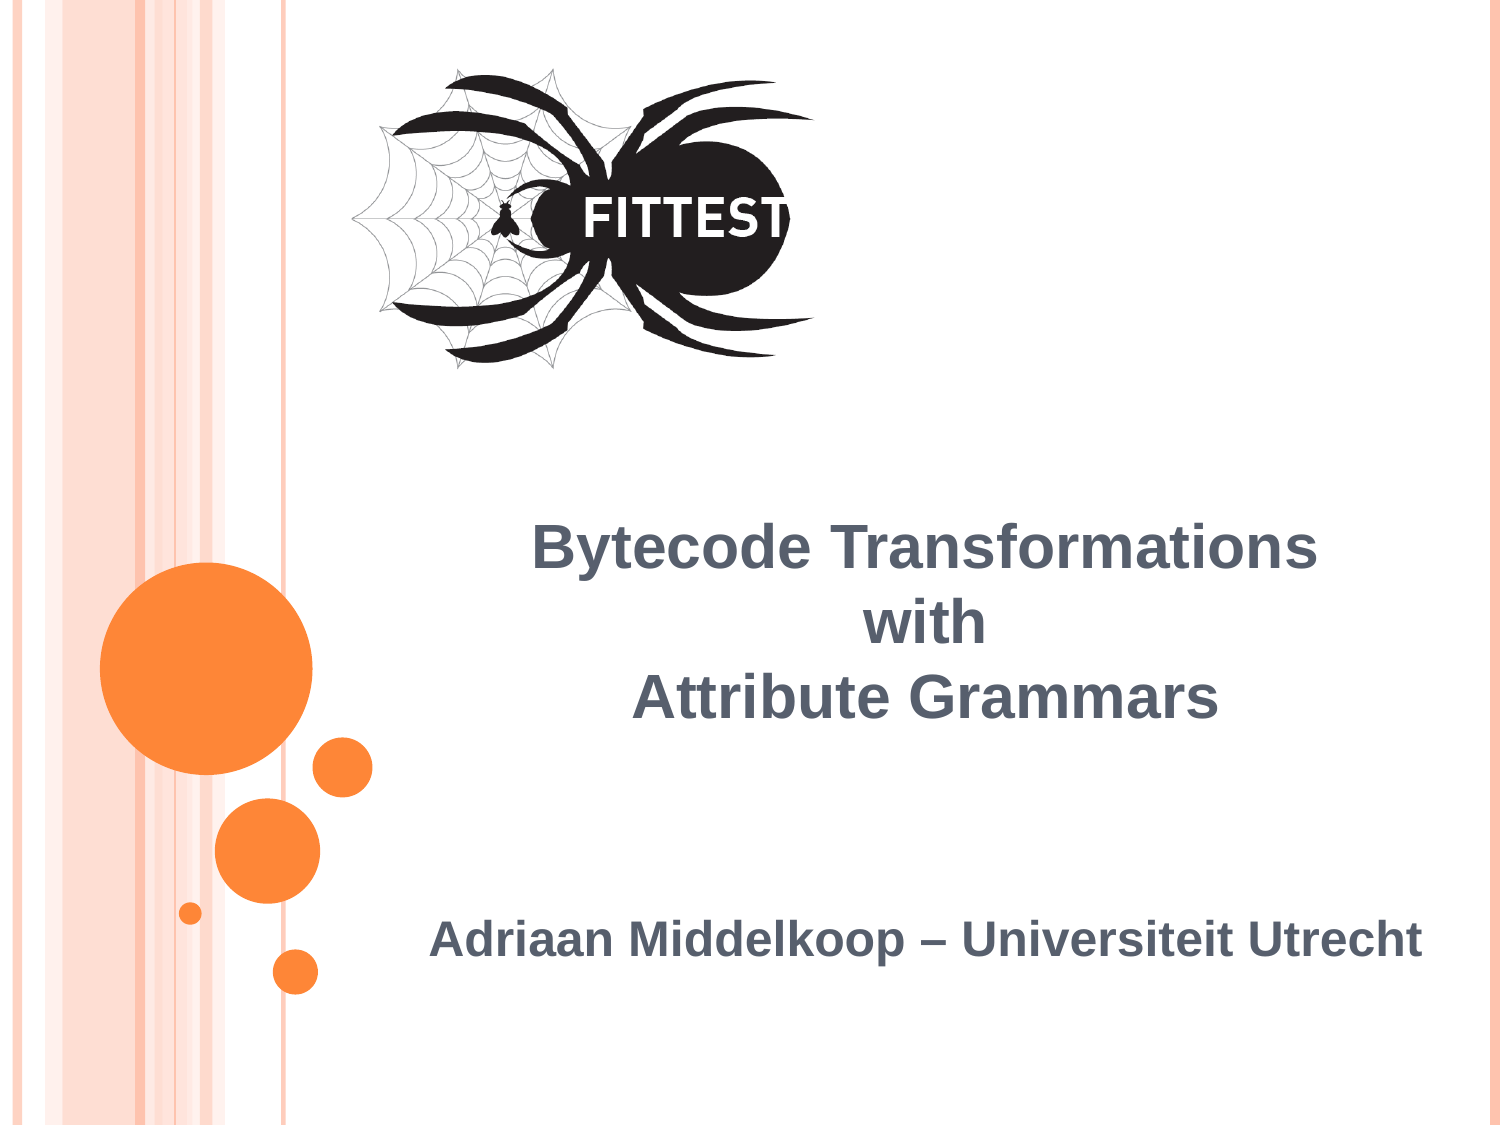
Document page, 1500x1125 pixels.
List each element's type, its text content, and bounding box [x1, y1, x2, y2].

title Bytecode Transformations with Attribute Grammars [404, 497, 1447, 739]
title Adriaan Middelkoop – Universiteit Utrecht [404, 797, 1447, 975]
text_box [374, 820, 1447, 1046]
